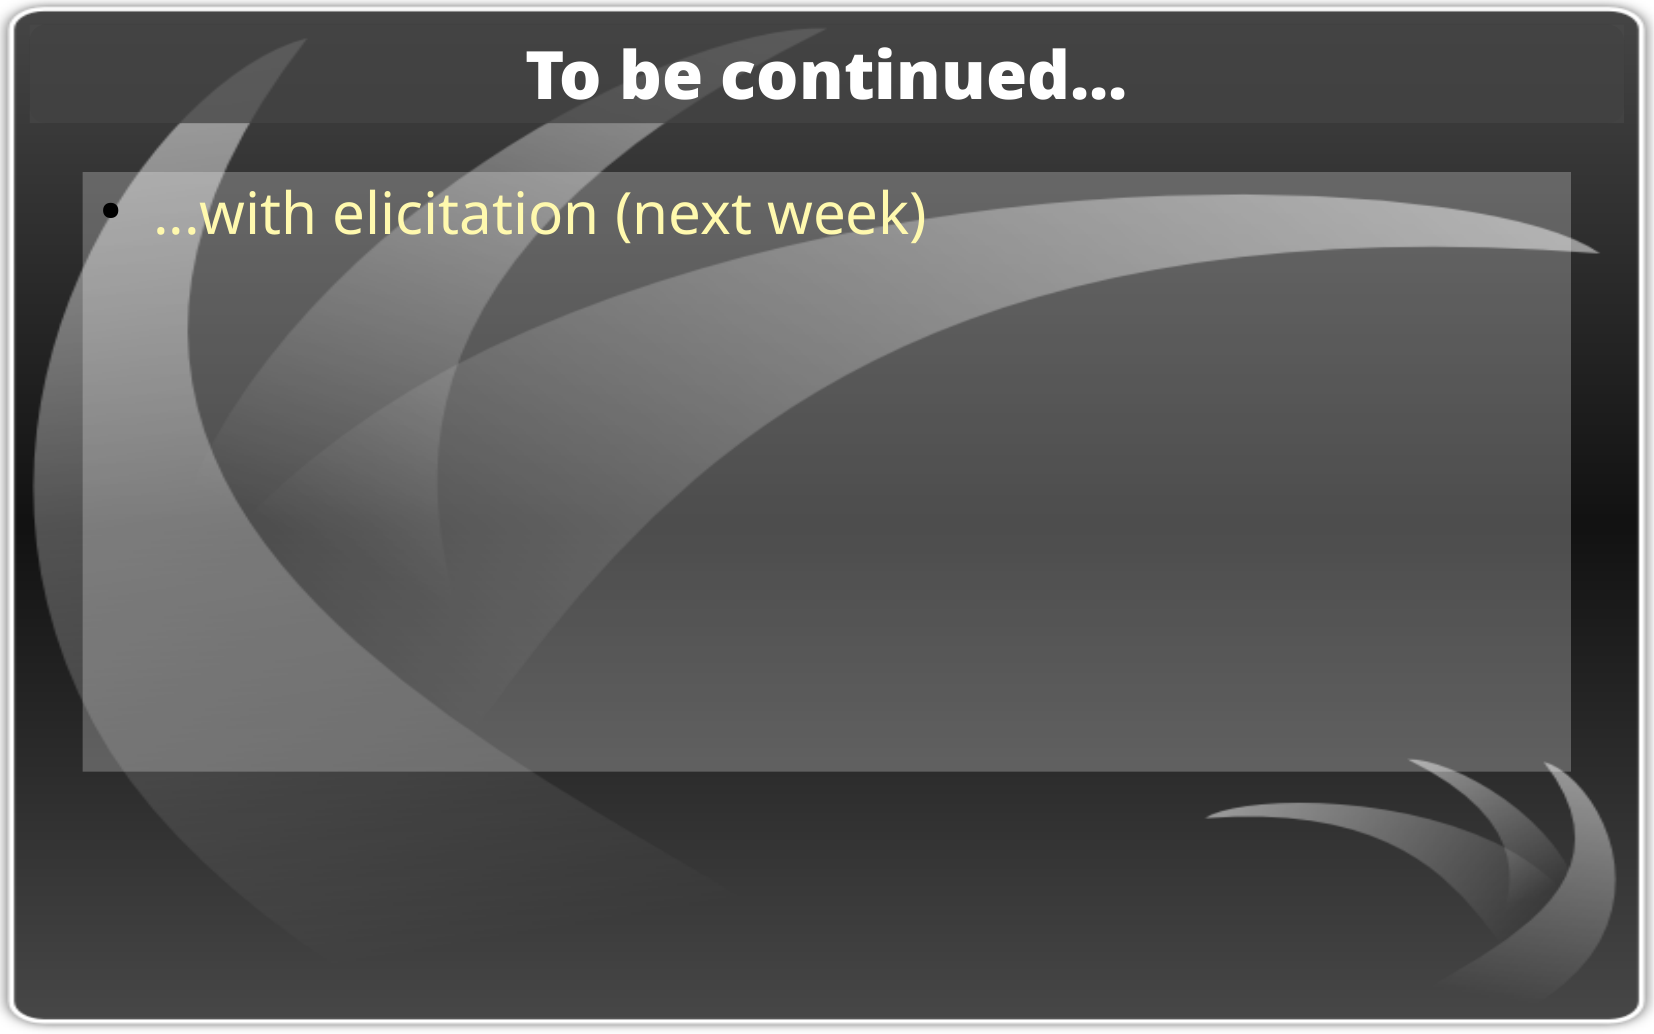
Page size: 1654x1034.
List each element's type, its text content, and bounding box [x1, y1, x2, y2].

title To be continued... [29, 24, 1625, 124]
picture [0, 0, 1654, 1034]
list ...with elicitation (next week) [82, 172, 1571, 772]
